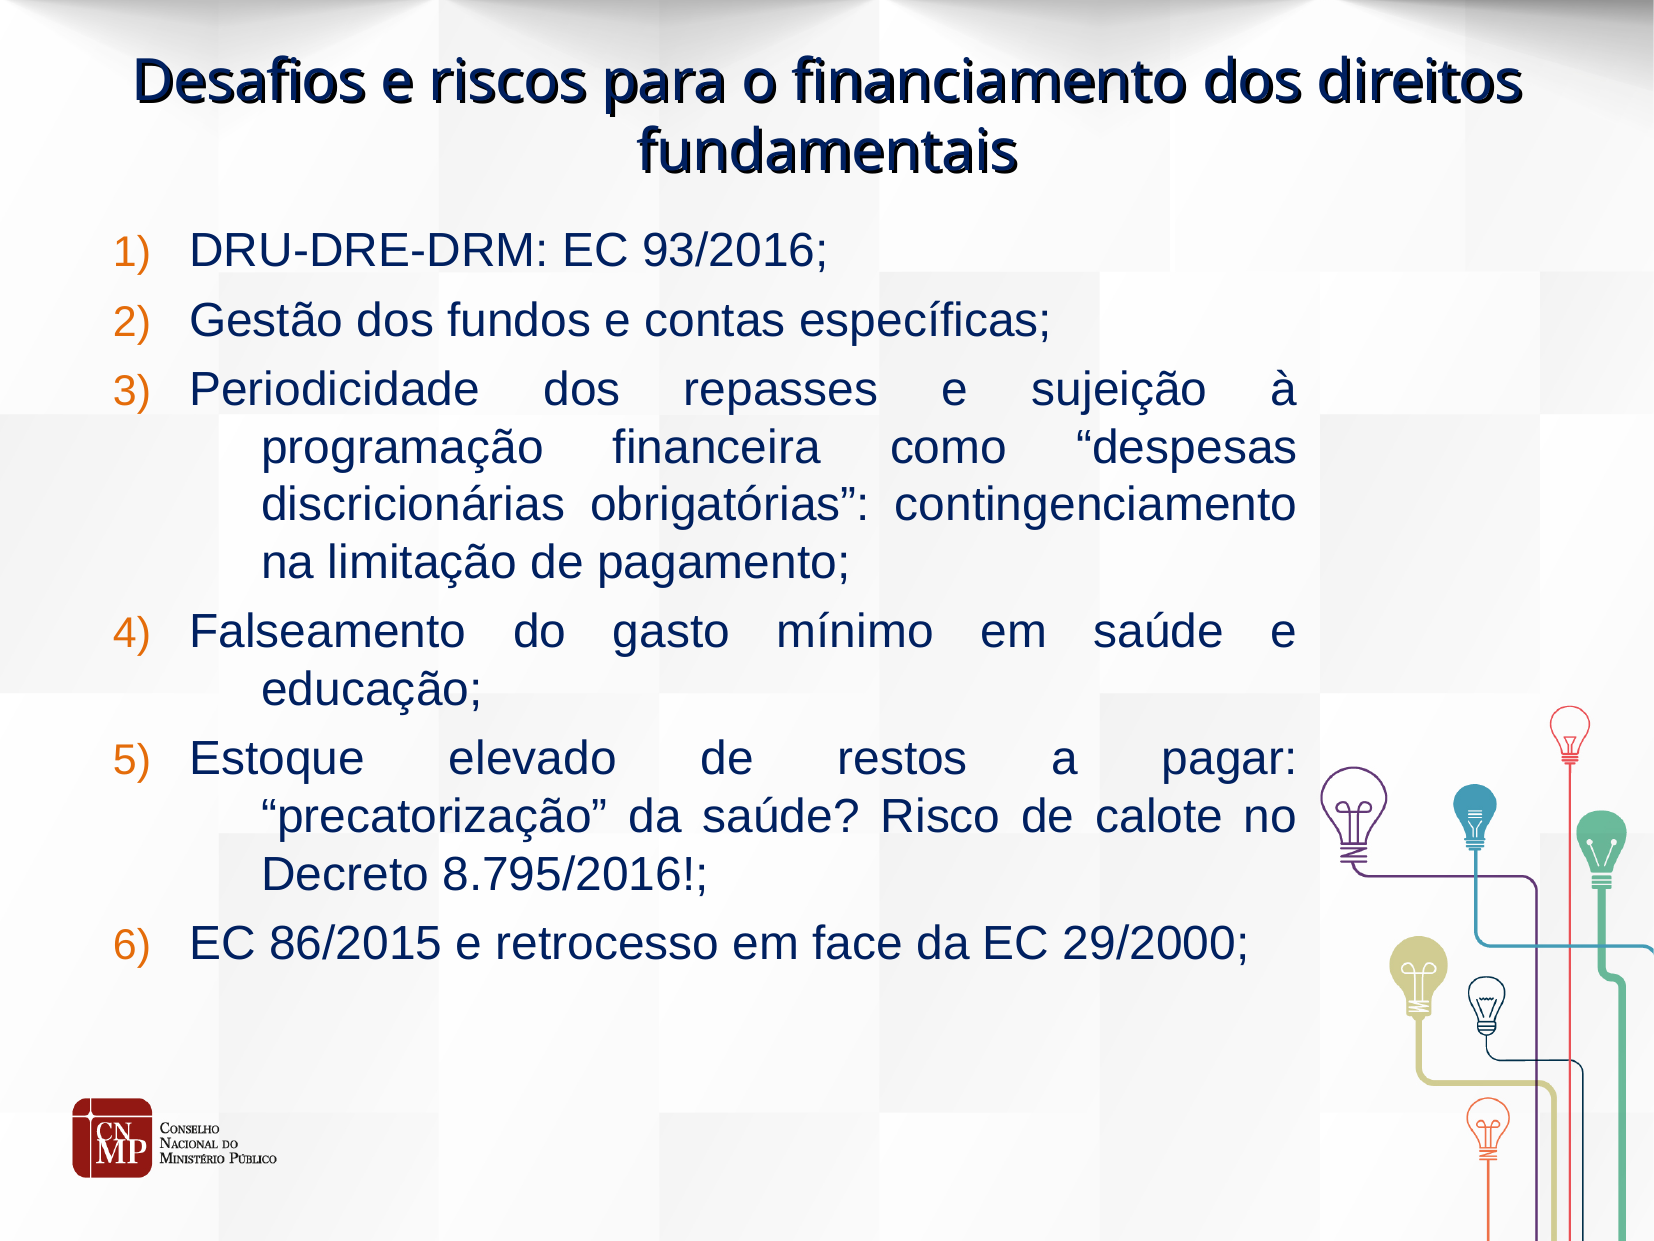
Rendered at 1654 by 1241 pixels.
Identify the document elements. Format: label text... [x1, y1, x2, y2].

title Desafios e riscos para o financiamento dos direitos fundamentais [82, 17, 1571, 207]
list DRU-DRE-DRM: EC 93/2016; Gestão dos fundos e contas específicas; Periodicidade dos repasses e sujeição à programação financeira como “despesas discricionárias obrigatórias”: contingenciamento na limitação de pagamento; Falseamento do gasto mínimo em saúde e educação; Estoque elevado de restos a pagar: “precatorização” da saúde? Risco de calote no Decreto 8.795/2016!; EC 86/2015 e retrocesso em face da EC 29/2000; [82, 218, 1300, 1058]
